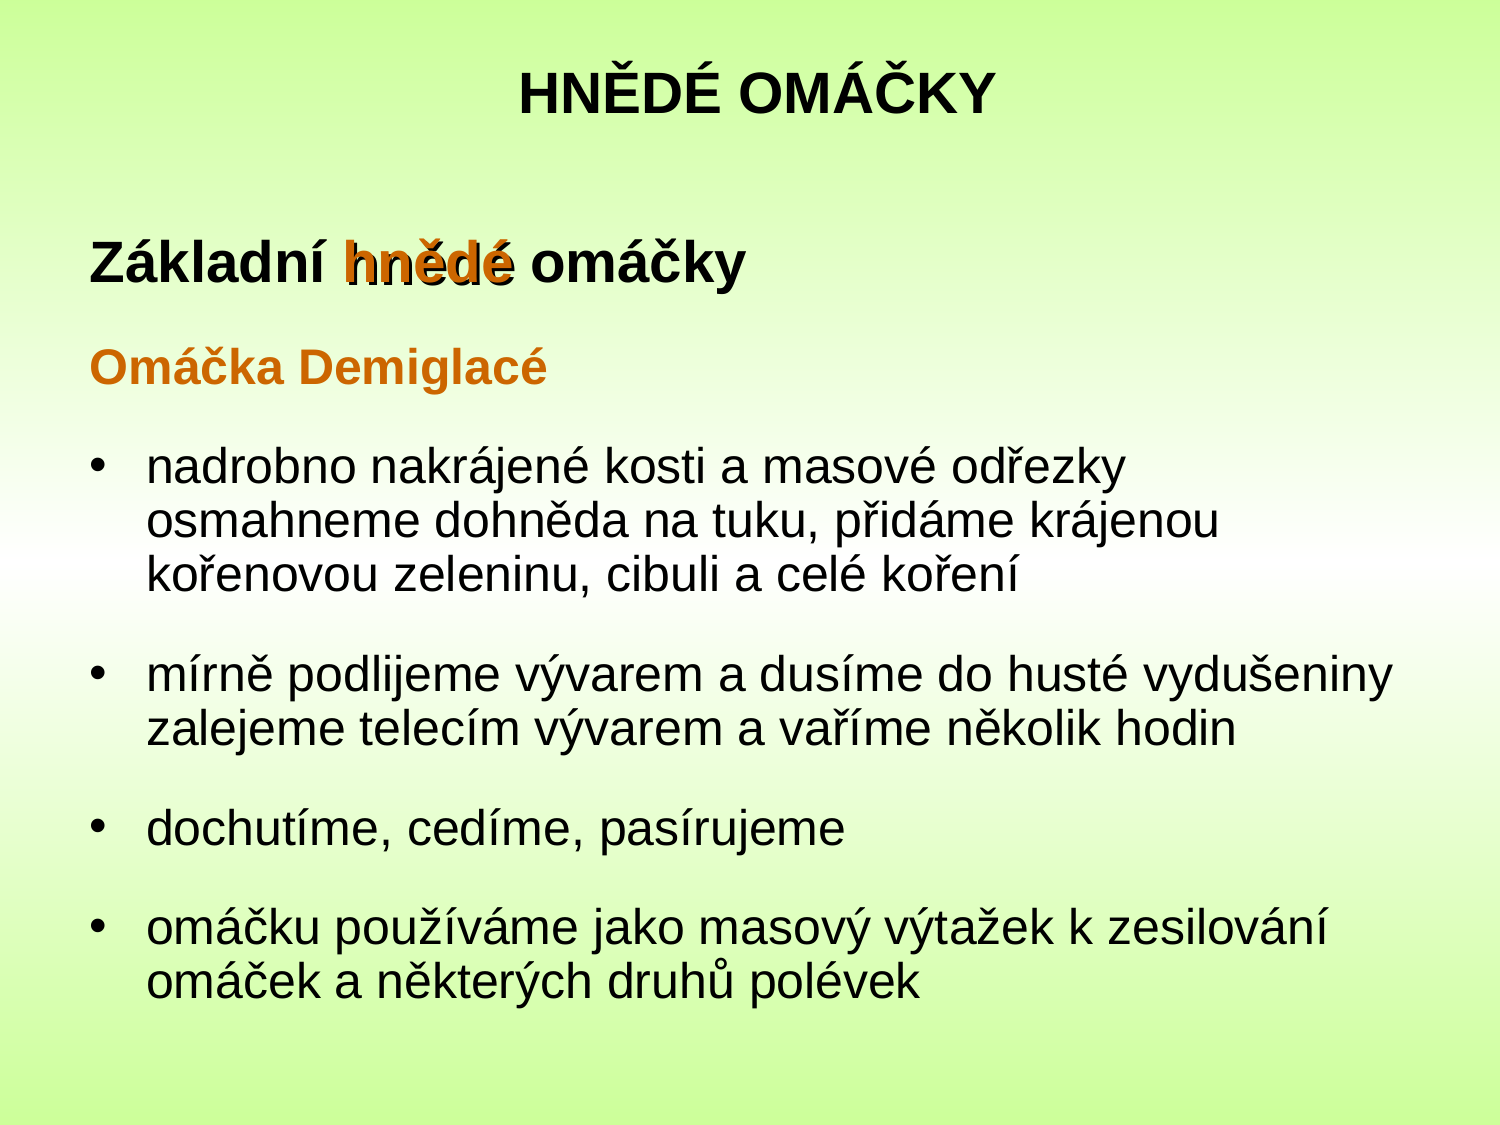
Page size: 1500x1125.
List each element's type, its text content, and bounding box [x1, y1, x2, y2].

list Základní hnědé omáčky Omáčka Demiglacé nadrobno nakrájené kosti a masové odřezky osmahneme dohněda na tuku, přidáme krájenou kořenovou zeleninu, cibuli a celé koření mírně podlijeme vývarem a dusíme do husté vydušeniny zalejeme telecím vývarem a vaříme několik hodin dochutíme, cedíme, pasírujeme omáčku používáme jako masový výtažek k zesilování omáček a některých druhů polévek [75, 224, 1426, 1088]
title HNĚDÉ OMÁČKY [75, 24, 1426, 155]
